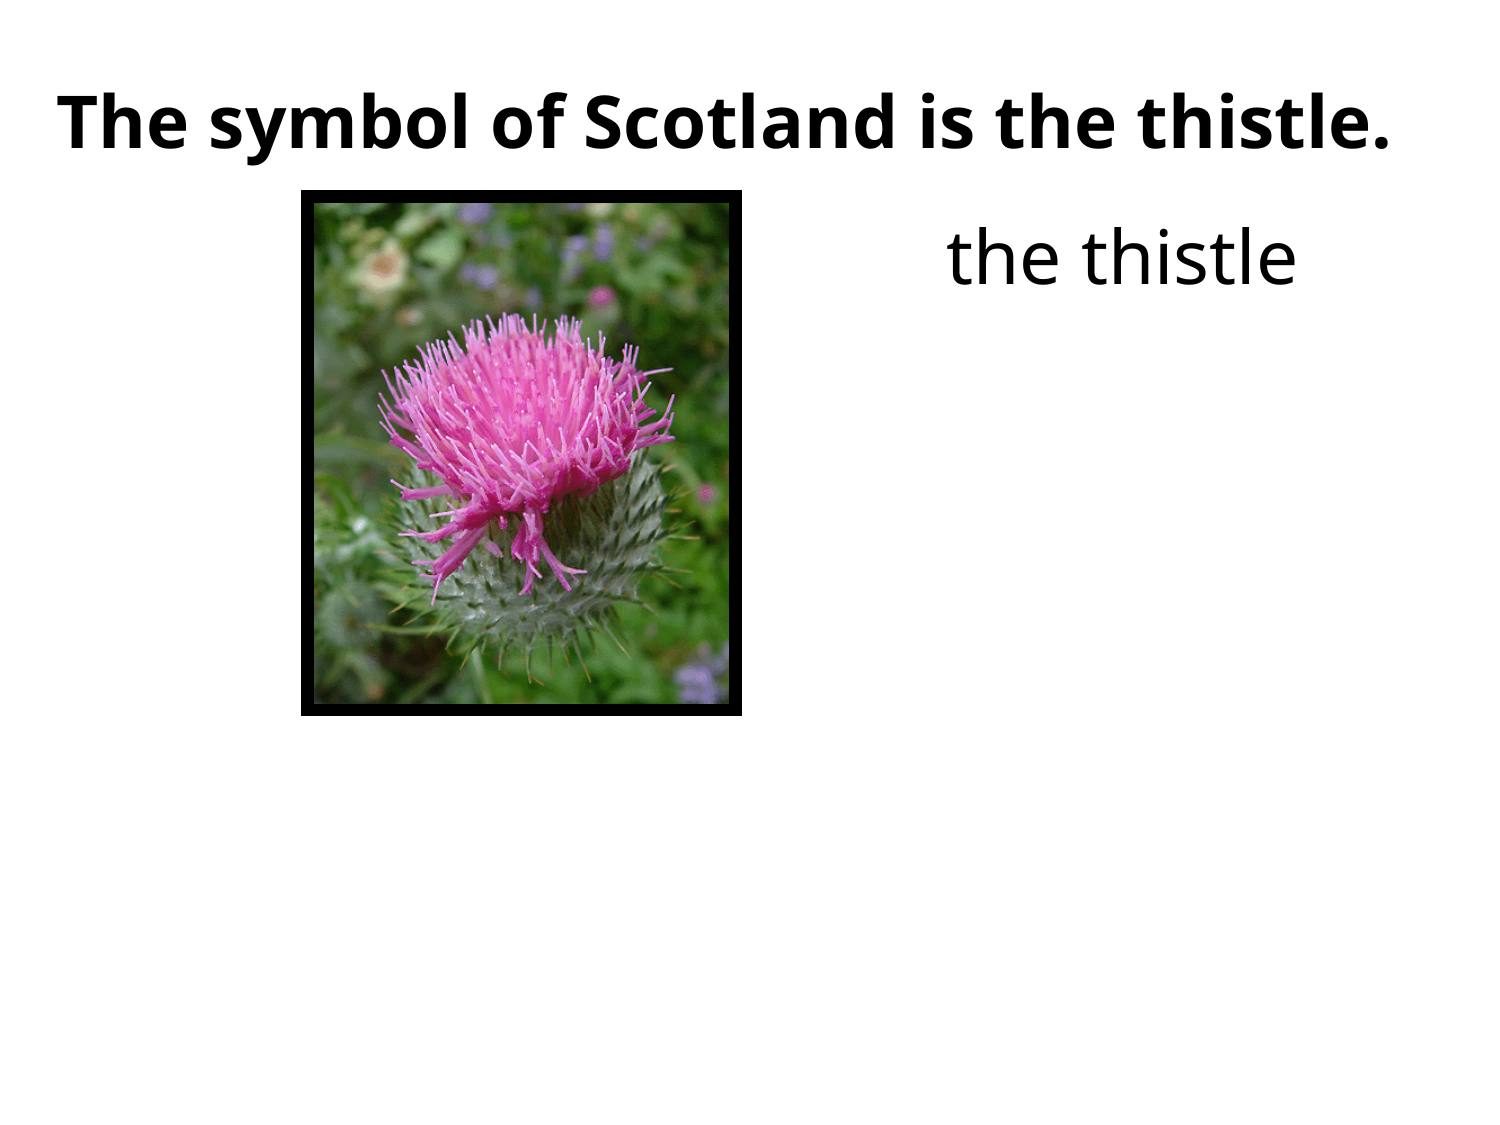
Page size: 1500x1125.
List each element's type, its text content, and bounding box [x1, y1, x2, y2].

picture [313, 202, 730, 704]
text_box The symbol of Scotland is the thistle. [41, 68, 1473, 171]
text_box the thistle [792, 202, 1453, 561]
